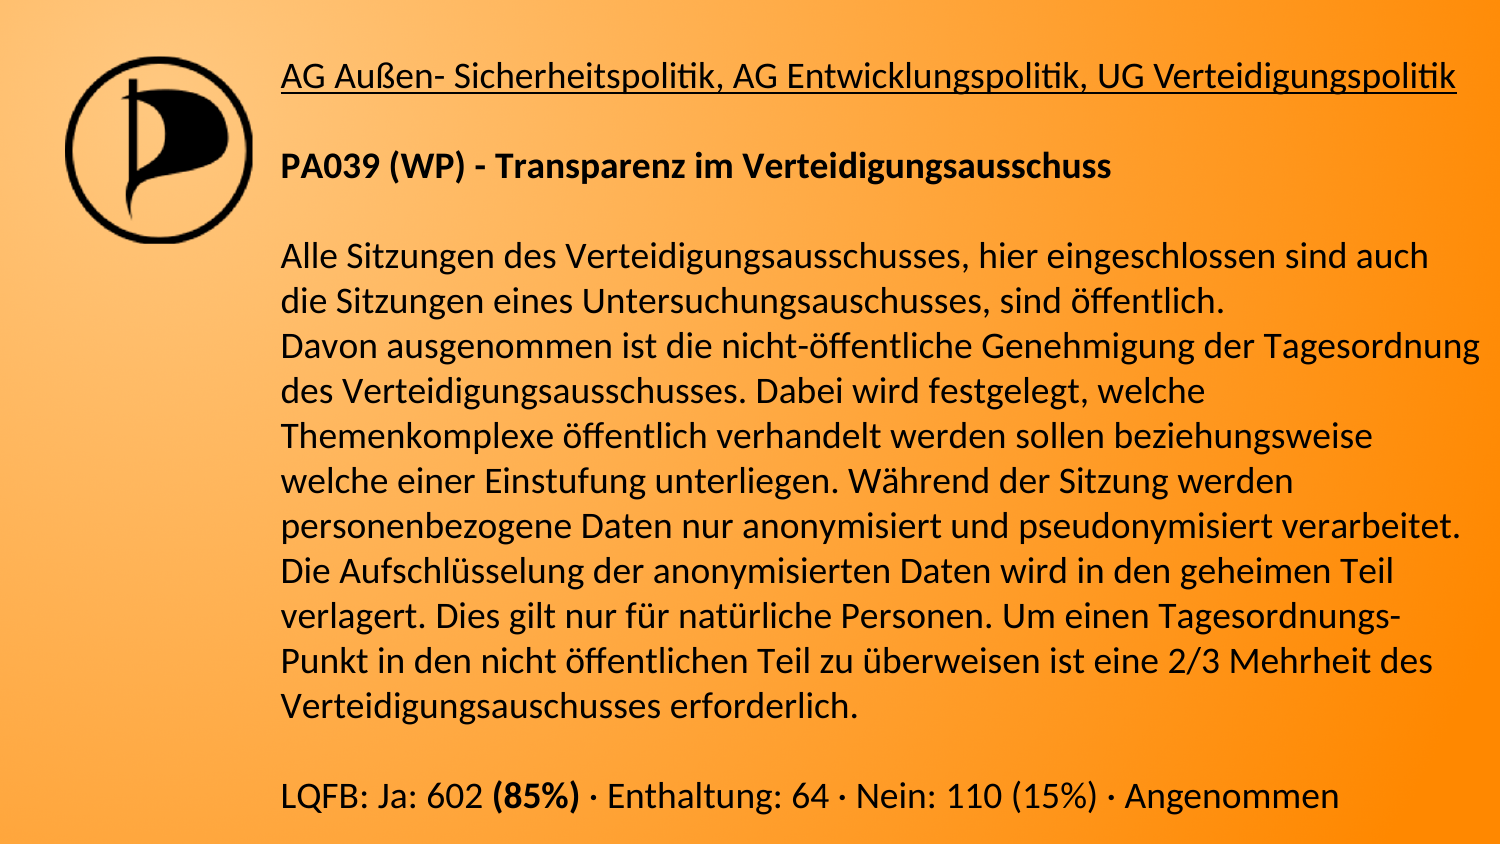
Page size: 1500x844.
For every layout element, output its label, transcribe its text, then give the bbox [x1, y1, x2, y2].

text_box AG Außen- Sicherheitspolitik, AG Entwicklungspolitik, UG Verteidigungspolitik PA039 (WP) - Transparenz im Verteidigungsausschuss Alle Sitzungen des Verteidigungsausschusses, hier eingeschlossen sind auch die Sitzungen eines Untersuchungsauschusses, sind öffentlich. Davon ausgenommen ist die nicht-öffentliche Genehmigung der Tagesordnung des Verteidigungsausschusses. Dabei wird festgelegt, welche Themenkomplexe öffentlich verhandelt werden sollen beziehungsweise welche einer Einstufung unterliegen. Während der Sitzung werden personenbezogene Daten nur anonymisiert und pseudonymisiert verarbeitet. Die Aufschlüsselung der anonymisierten Daten wird in den geheimen Teil verlagert. Dies gilt nur für natürliche Personen. Um einen Tagesordnungs-Punkt in den nicht öffentlichen Teil zu überweisen ist eine 2/3 Mehrheit des Verteidigungsauschusses erforderlich. LQFB: Ja: 602 (85%) · Enthaltung: 64 · Nein: 110 (15%) · Angenommen [265, 43, 1500, 844]
picture [0, 0, 1500, 844]
